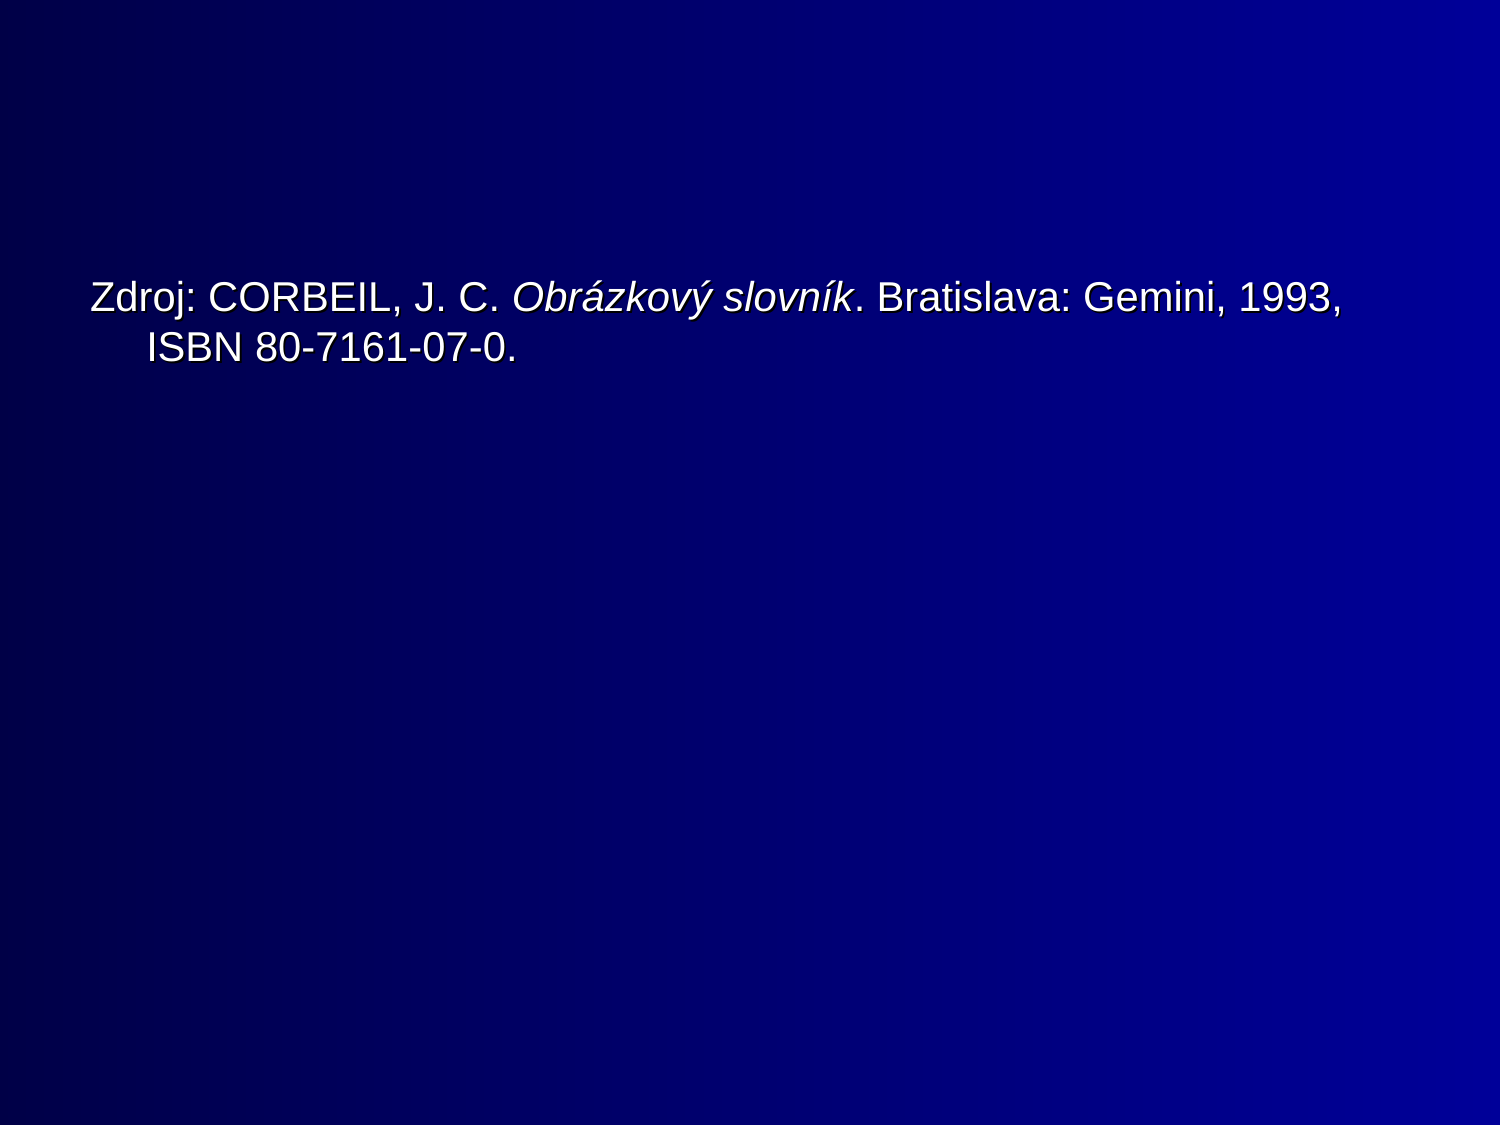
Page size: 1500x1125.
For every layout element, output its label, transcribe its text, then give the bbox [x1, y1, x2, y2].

title [75, 45, 1426, 233]
list Zdroj: CORBEIL, J. C. Obrázkový slovník. Bratislava: Gemini, 1993, ISBN 80-7161-07-0. [75, 262, 1426, 1007]
